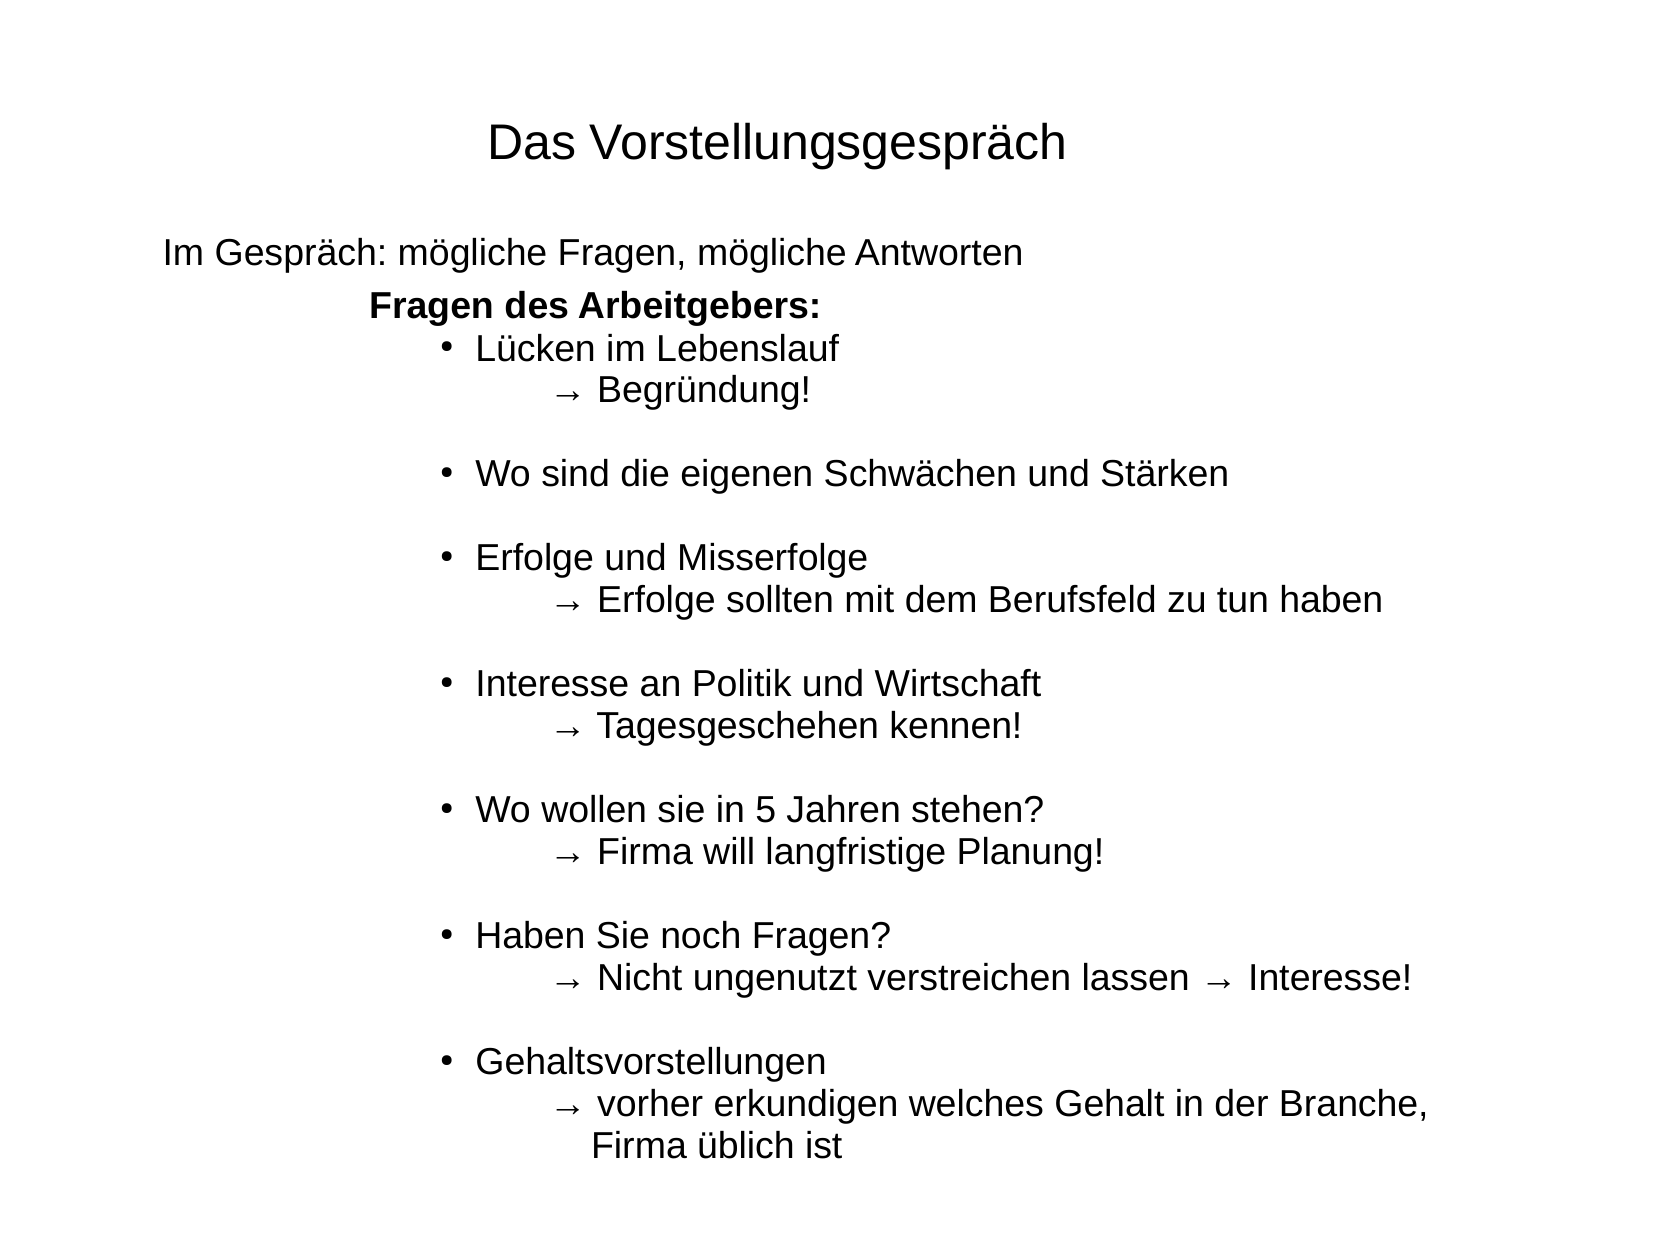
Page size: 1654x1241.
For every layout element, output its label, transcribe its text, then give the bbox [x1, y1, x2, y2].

text_box Das Vorstellungsgespräch [472, 106, 1123, 178]
text_box Fragen des Arbeitgebers: Lücken im Lebenslauf → Begründung! Wo sind die eigenen Schwächen und Stärken Erfolge und Misserfolge → Erfolge sollten mit dem Berufsfeld zu tun haben Interesse an Politik und Wirtschaft → Tagesgeschehen kennen! Wo wollen sie in 5 Jahren stehen? → Firma will langfristige Planung! Haben Sie noch Fragen? → Nicht ungenutzt verstreichen lassen → Interesse! Gehaltsvorstellungen → vorher erkundigen welches Gehalt in der Branche, Firma üblich ist [354, 277, 1536, 1177]
text_box Im Gespräch: mögliche Fragen, mögliche Antworten [147, 224, 1211, 282]
